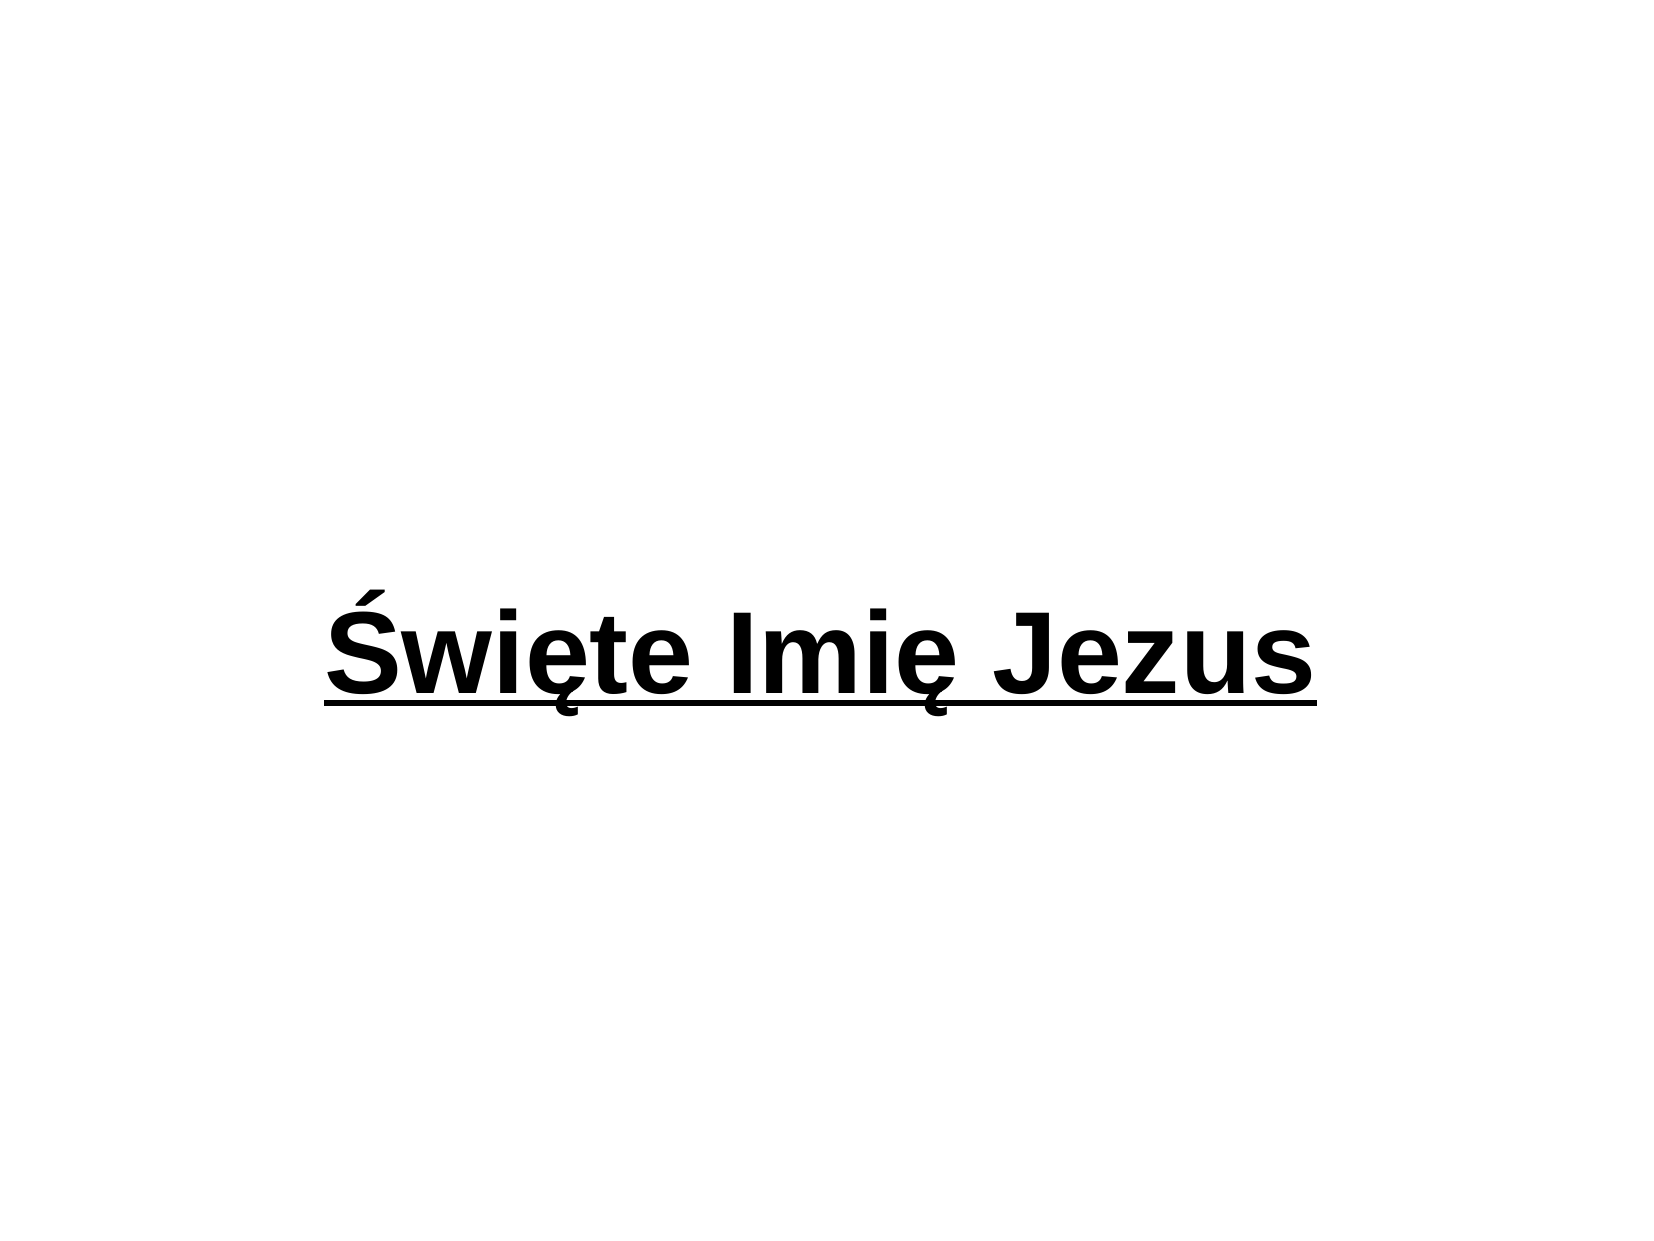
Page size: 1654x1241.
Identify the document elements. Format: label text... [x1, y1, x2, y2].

subtitle Święte Imię Jezus [0, 0, 1642, 1241]
